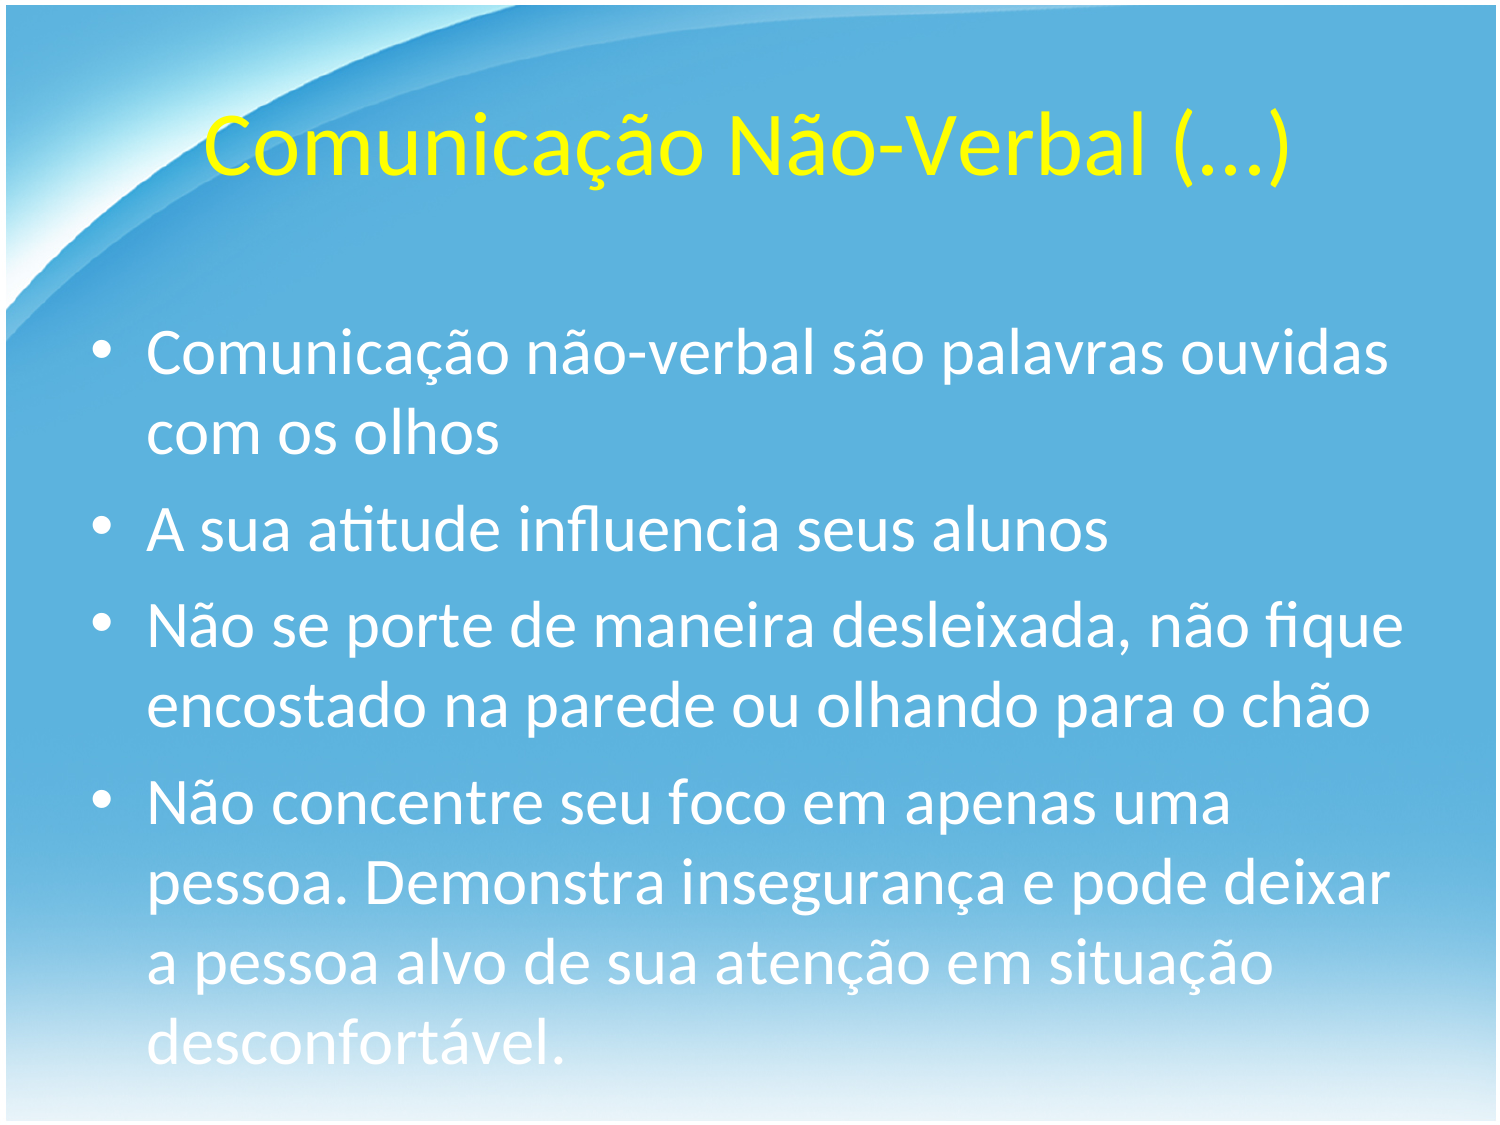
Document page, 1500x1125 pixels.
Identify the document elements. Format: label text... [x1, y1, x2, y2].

title Comunicação Não-Verbal (...) [75, 21, 1425, 257]
text_box Comunicação não-verbal são palavras ouvidas com os olhos A sua atitude influencia seus alunos Não se porte de maneira desleixada, não fique encostado na parede ou olhando para o chão Não concentre seu foco em apenas uma pessoa. Demonstra insegurança e pode deixar a pessoa alvo de sua atenção em situação desconfortável. [75, 300, 1426, 1043]
picture [0, 0, 1500, 1125]
